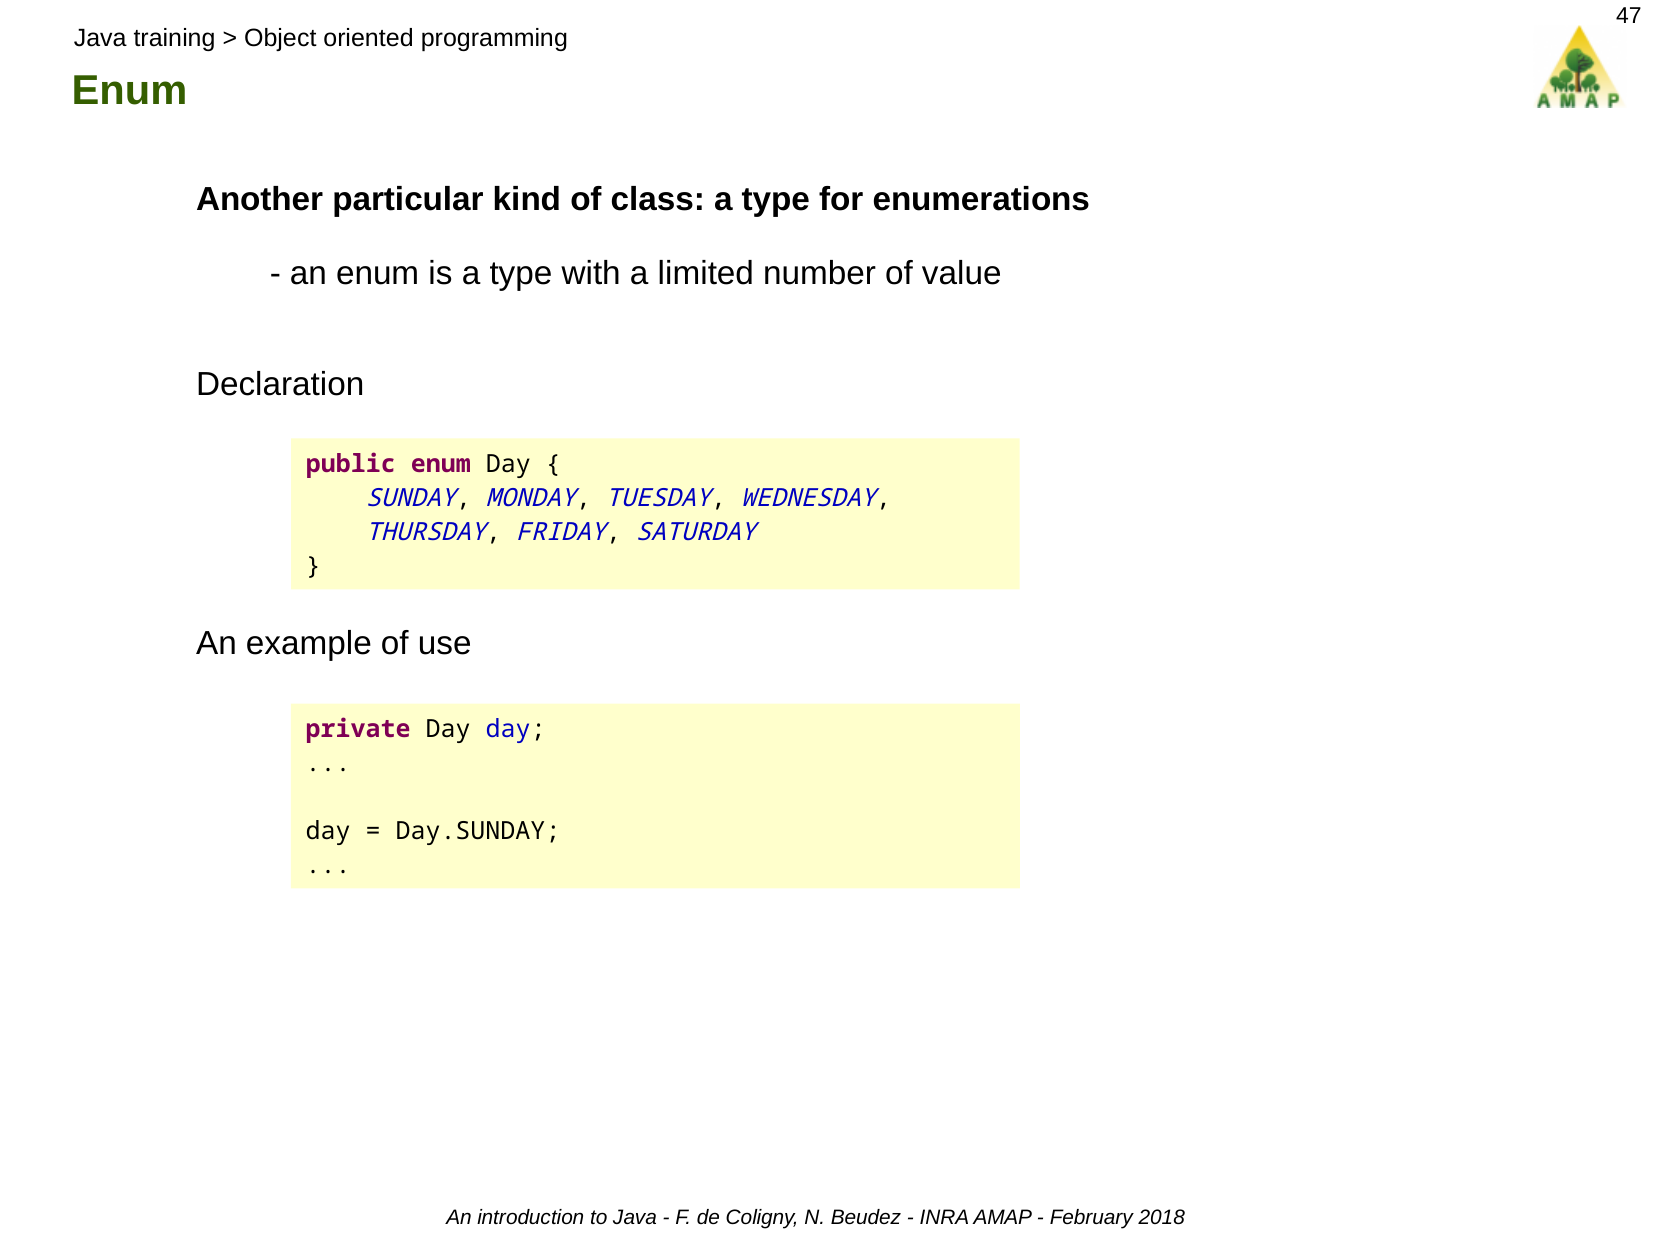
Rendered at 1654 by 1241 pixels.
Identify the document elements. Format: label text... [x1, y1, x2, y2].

text_box public enum Day { SUNDAY, MONDAY, TUESDAY, WEDNESDAY, THURSDAY, FRIDAY, SATURDAY } [291, 438, 1020, 571]
text_box Java training > Object oriented programming [59, 16, 1004, 60]
text_box Enum [56, 59, 1513, 121]
text_box private Day day; ... day = Day.SUNDAY; ... [290, 703, 1020, 865]
picture [1533, 25, 1627, 108]
text_box Another particular kind of class: a type for enumerations - an enum is a type with a limited number of value Declaration An example of use [181, 172, 1139, 676]
